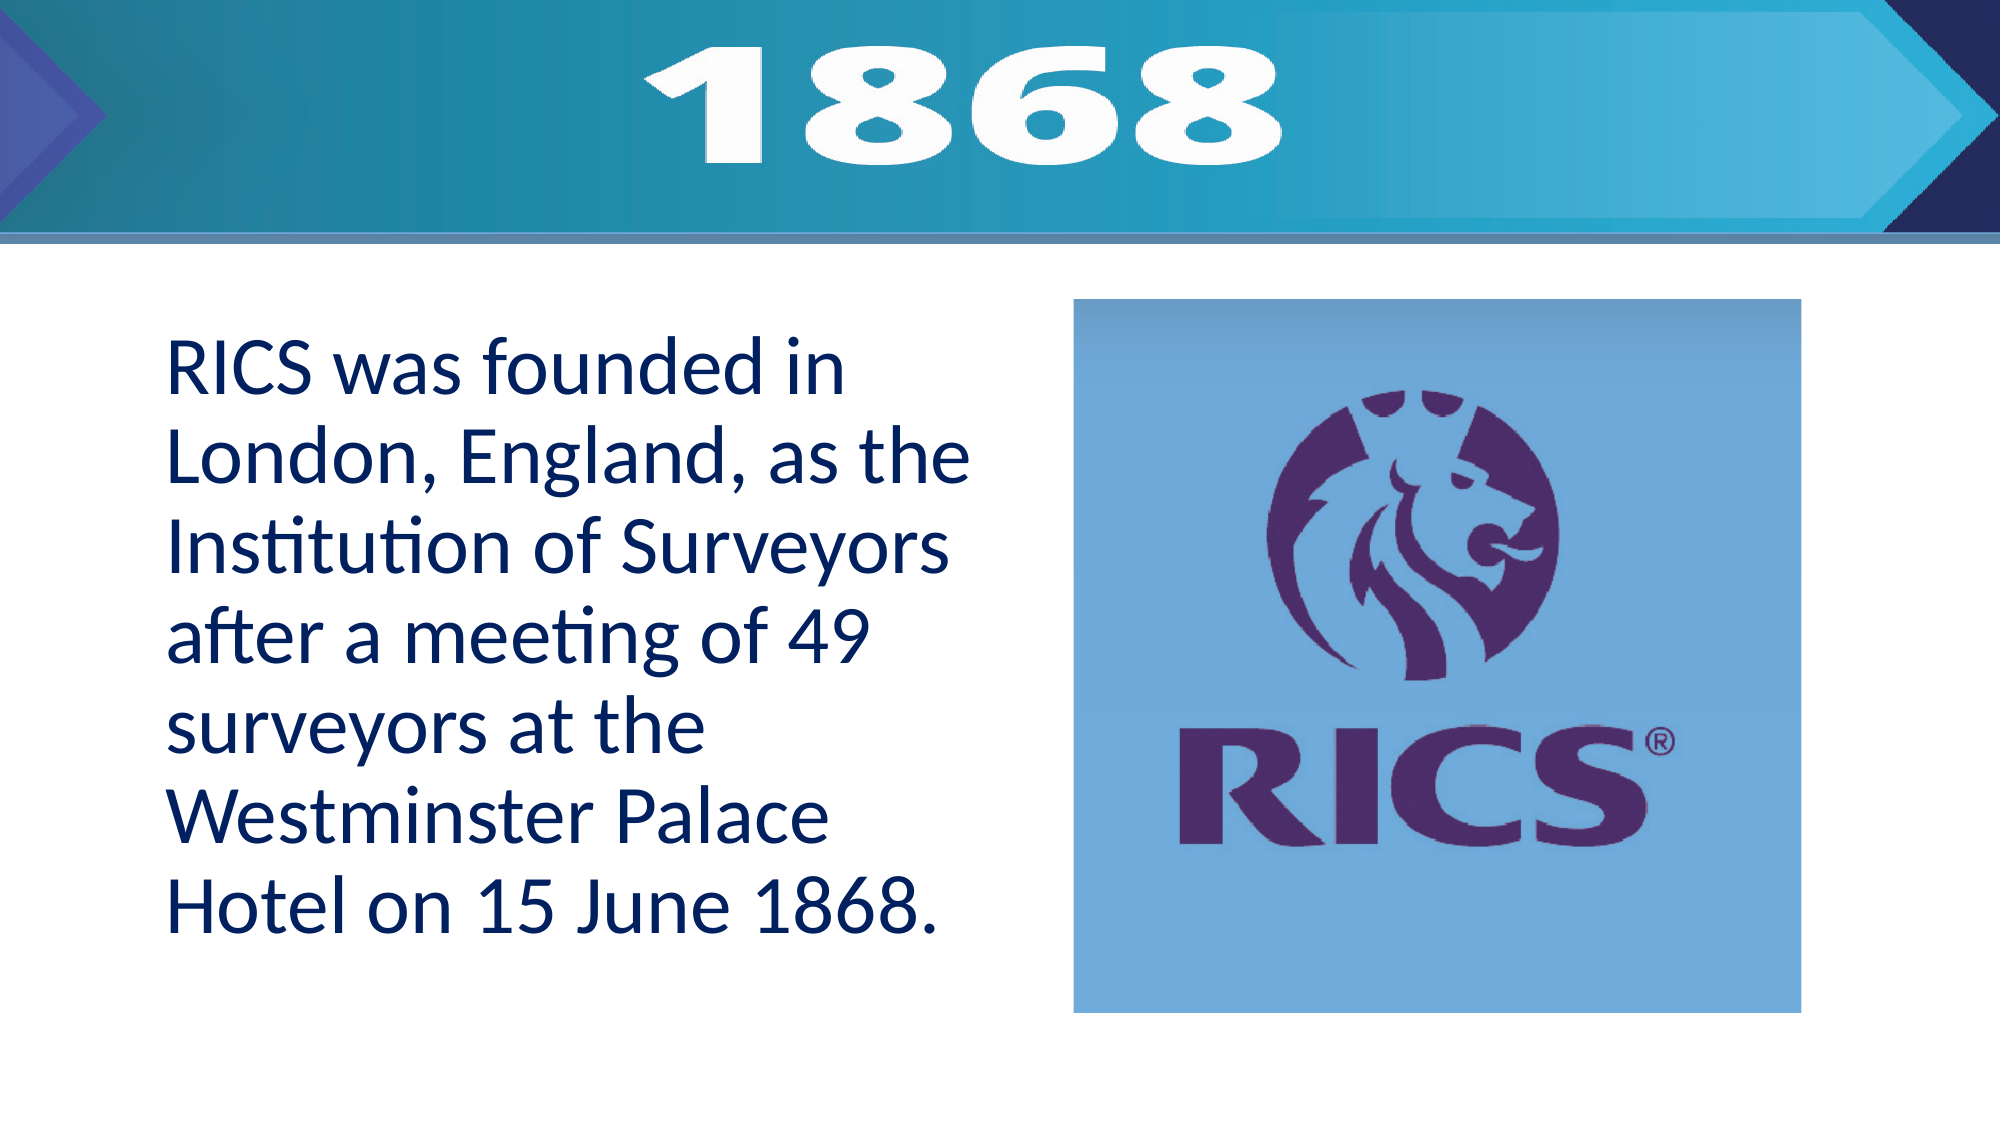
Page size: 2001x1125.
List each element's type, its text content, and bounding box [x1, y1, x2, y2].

list RICS was founded in London, England, as the Institution of Surveyors after a meeting of 49 surveyors at the Westminster Palace Hotel on 15 June 1868. [150, 314, 1000, 1029]
picture [1073, 299, 1802, 1014]
picture [0, 0, 2000, 244]
